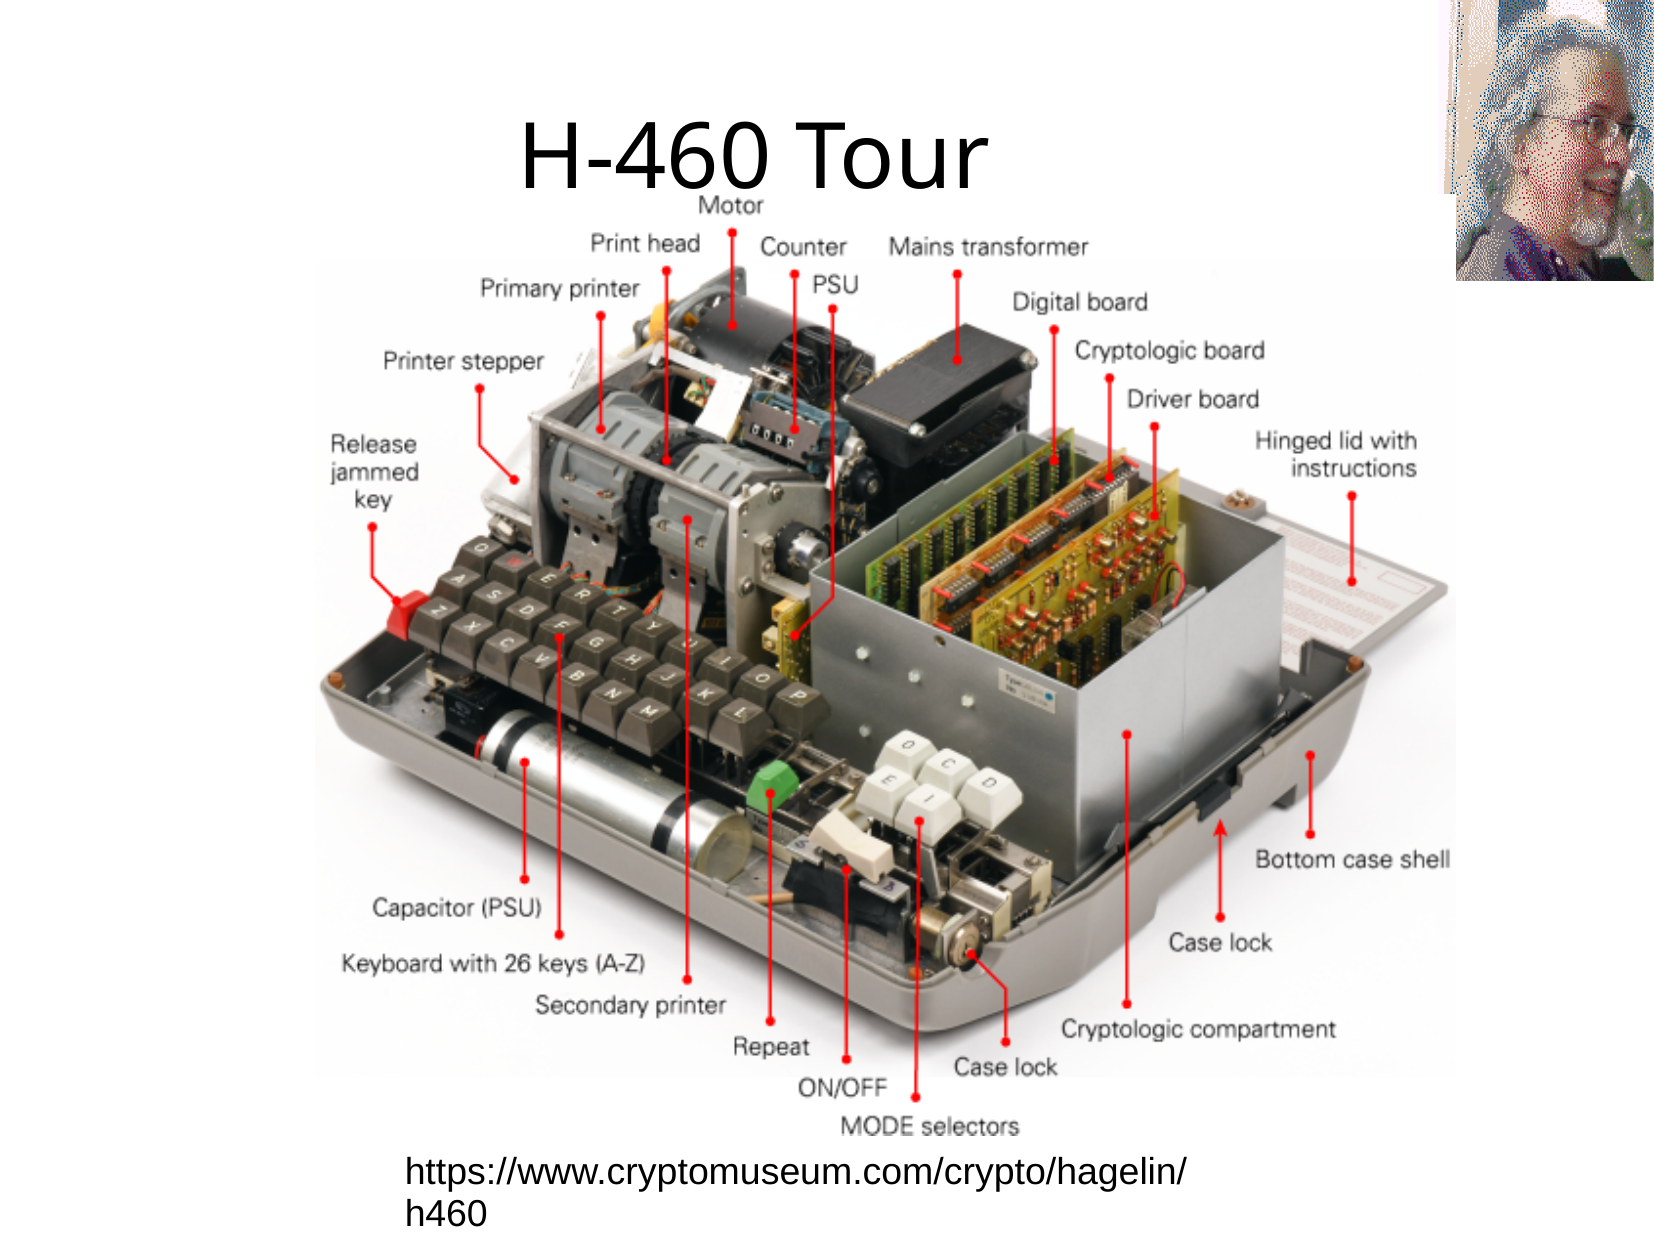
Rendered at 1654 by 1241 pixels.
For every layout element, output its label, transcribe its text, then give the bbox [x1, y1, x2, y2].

picture [315, 0, 1654, 1136]
title H-460 Tour [82, 49, 1426, 257]
text_box https://www.cryptomuseum.com/crypto/hagelin/h460 [390, 1143, 1286, 1201]
